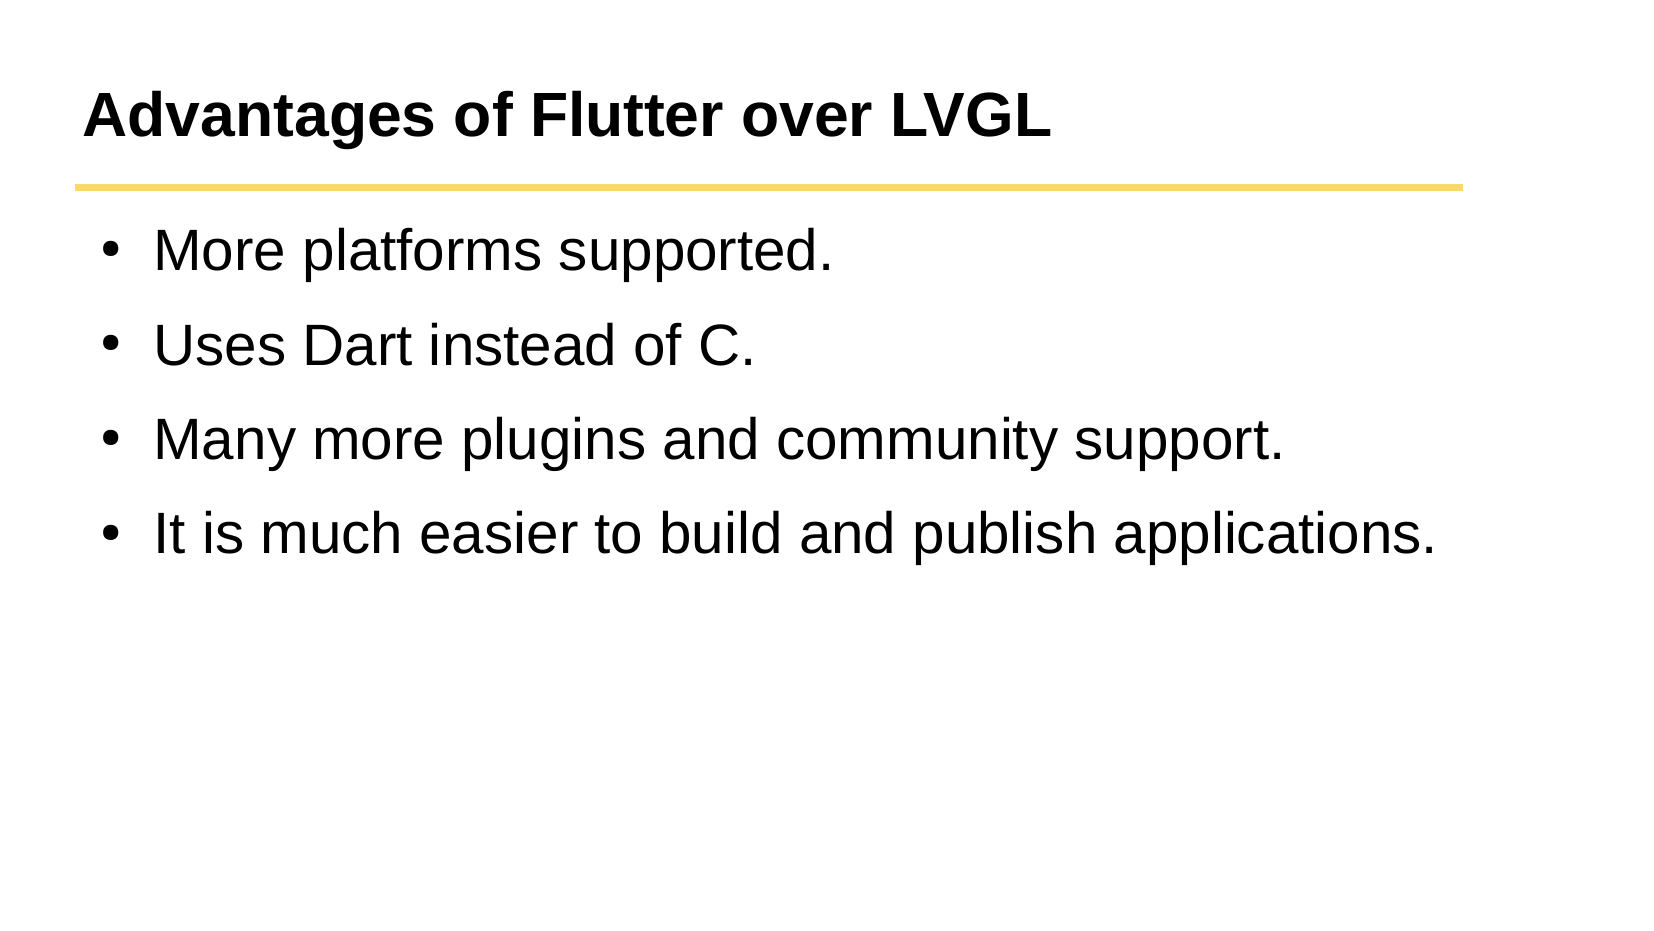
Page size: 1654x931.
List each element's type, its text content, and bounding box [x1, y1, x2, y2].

list More platforms supported. Uses Dart instead of C. Many more plugins and community support. It is much easier to build and publish applications. [82, 217, 1571, 758]
title Advantages of Flutter over LVGL [82, 37, 1571, 193]
